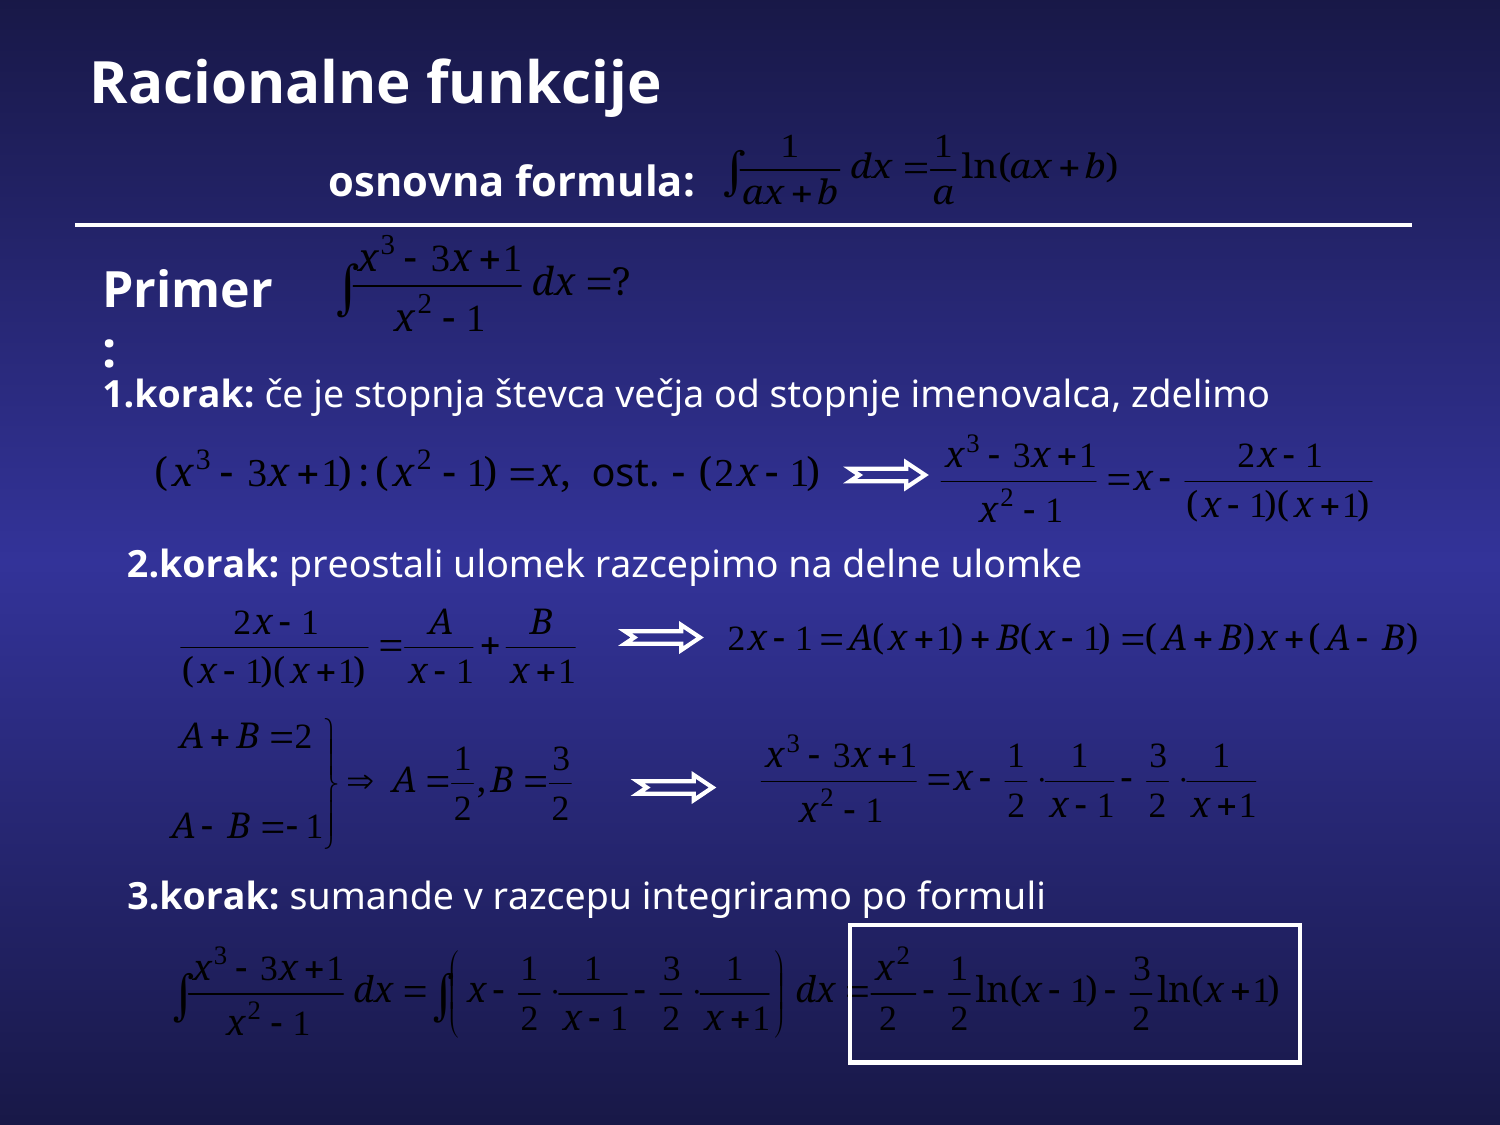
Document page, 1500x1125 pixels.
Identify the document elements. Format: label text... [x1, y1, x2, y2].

text_box osnovna formula: [300, 146, 725, 213]
chart [150, 437, 827, 504]
chart [324, 227, 637, 341]
chart [162, 937, 848, 1045]
text_box Racionalne funkcije [74, 37, 726, 123]
chart [755, 725, 1263, 832]
chart [935, 425, 1380, 532]
text_box 2.korak: preostali ulomek razcepimo na delne ulomke [112, 532, 1099, 593]
chart [712, 125, 1125, 213]
chart [852, 937, 1287, 1045]
text_box 1.korak: če je stopnja števca večja od stopnje imenovalca, zdelimo [87, 362, 1413, 423]
chart [162, 712, 578, 855]
text_box Primer: [87, 249, 301, 362]
chart [722, 617, 1426, 663]
chart [174, 600, 582, 698]
text_box 3.korak: sumande v razcepu integriramo po formuli [112, 864, 1062, 926]
